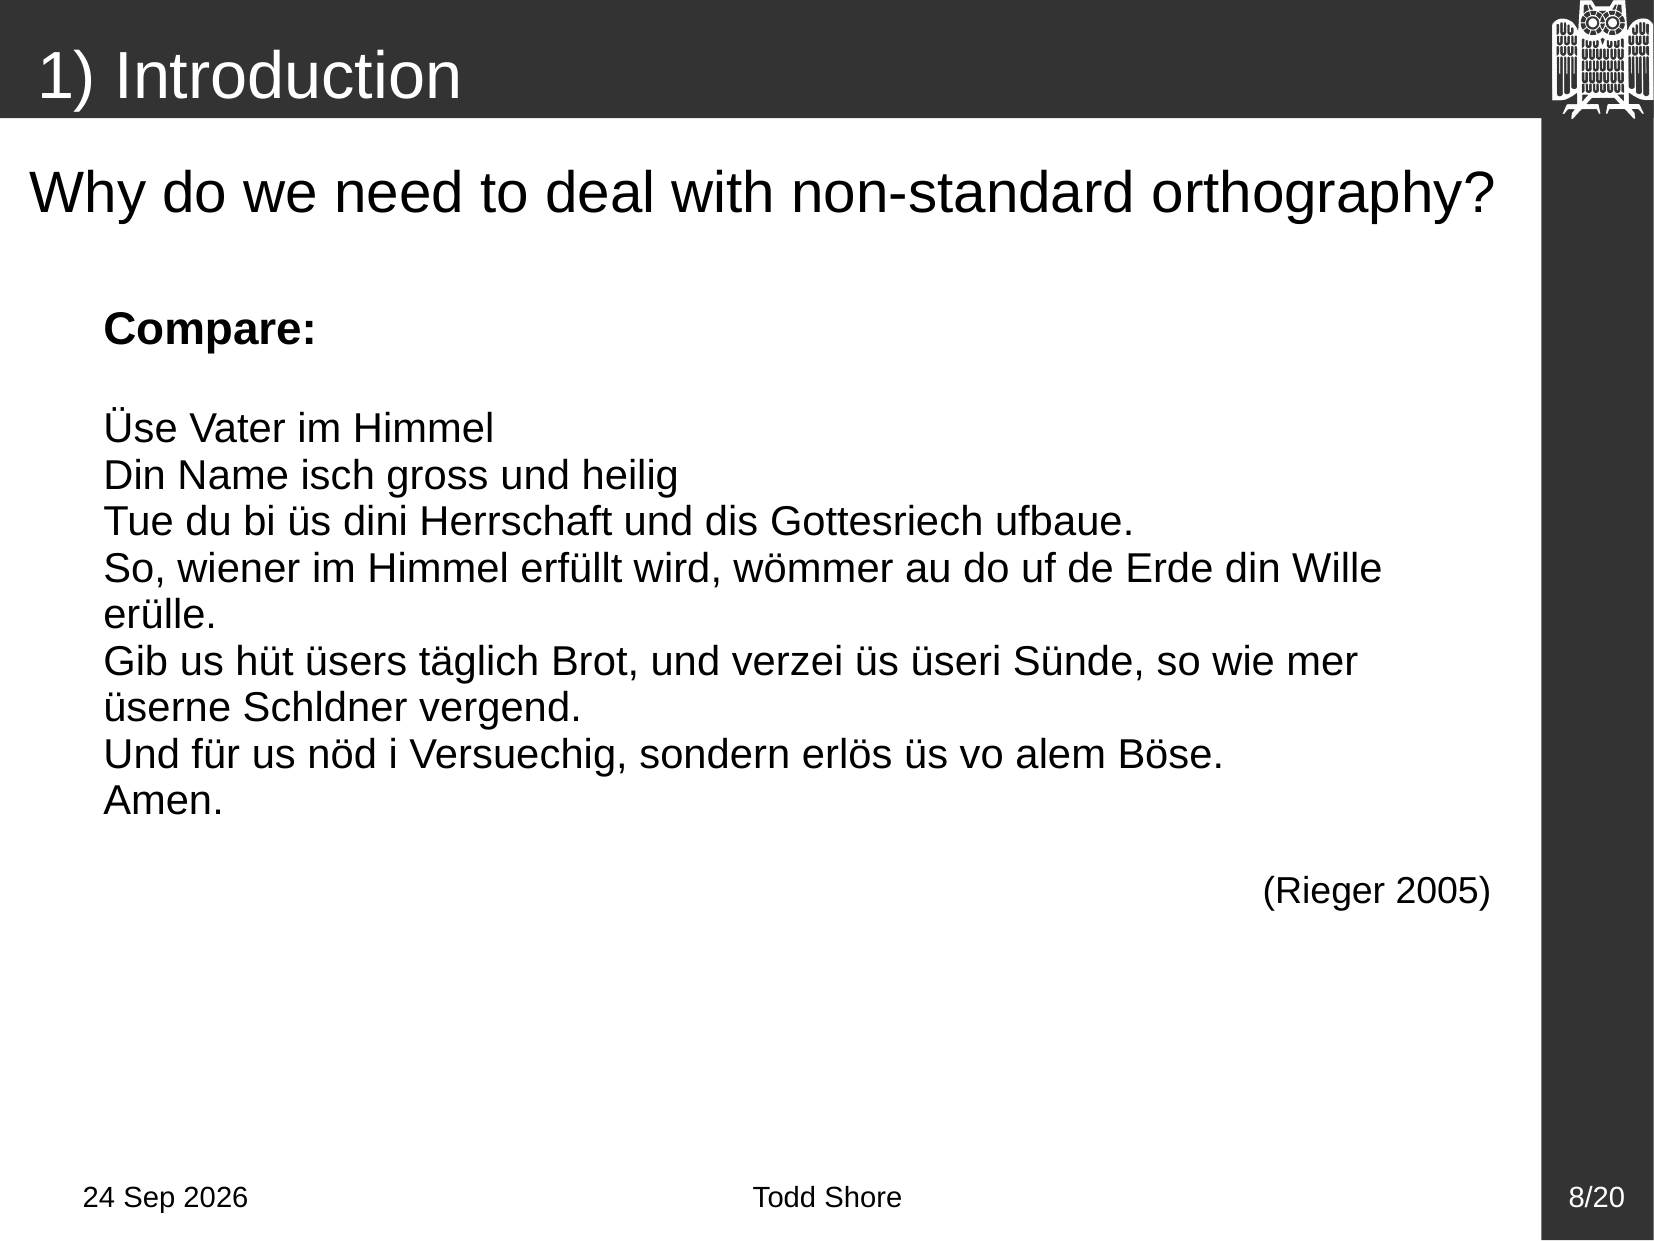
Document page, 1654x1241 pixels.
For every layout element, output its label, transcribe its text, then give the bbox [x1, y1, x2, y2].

text_box 1) Introduction [22, 30, 478, 120]
title Why do we need to deal with non-standard orthography? [29, 147, 1518, 237]
text_box Compare: Üse Vater im Himmel Din Name isch gross und heilig Tue du bi üs dini Herrschaft und dis Gottesriech ufbaue. So, wiener im Himmel erfüllt wird, wömmer au do uf de Erde din Wille erülle. Gib us hüt üsers täglich Brot, und verzei üs üseri Sünde, so wie mer üserne Schldner vergend. Und für us nöd i Versuechig, sondern erlös üs vo alem Böse. Amen. (Rieger 2005) [88, 295, 1506, 1060]
picture [1552, 0, 1654, 119]
